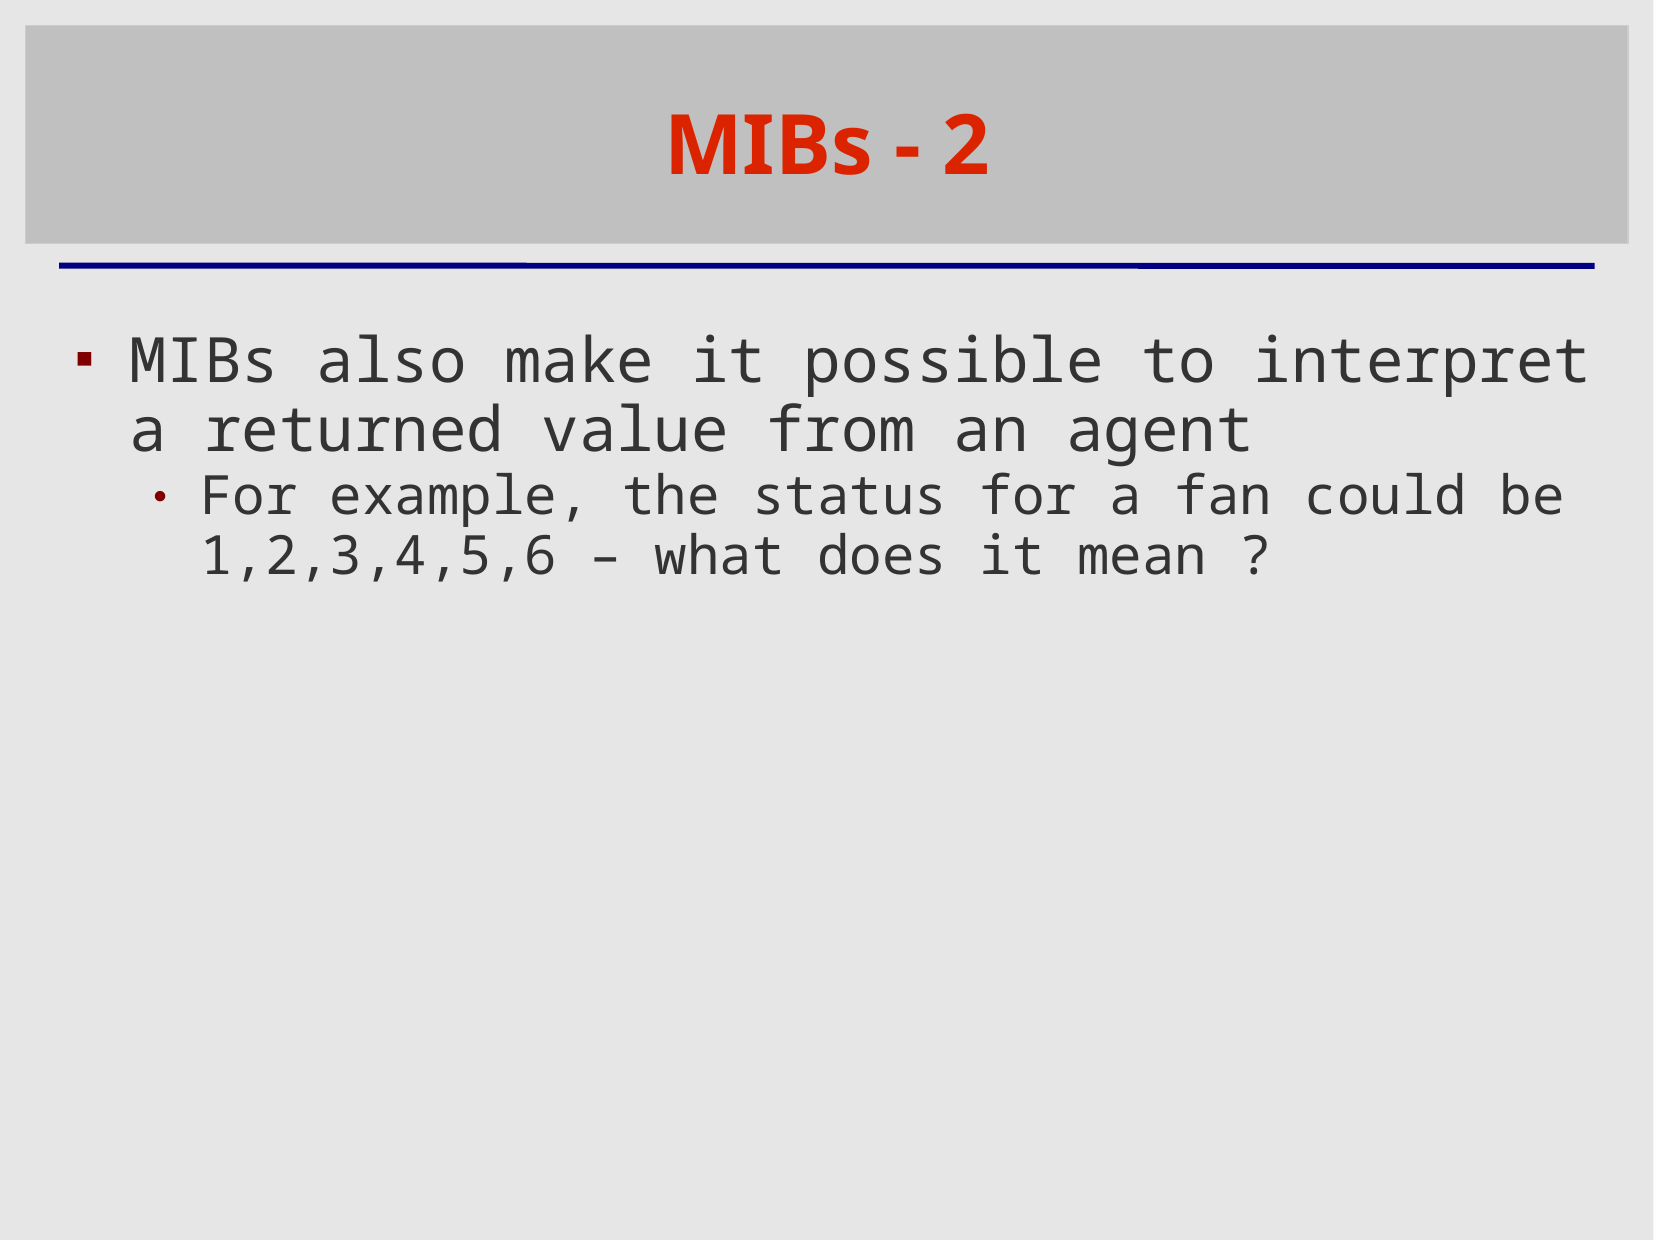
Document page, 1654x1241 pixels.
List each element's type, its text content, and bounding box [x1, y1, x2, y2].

title MIBs - 2 [121, 46, 1534, 253]
list MIBs also make it possible to interpret a returned value from an agent For example, the status for a fan could be 1,2,3,4,5,6 – what does it mean ? [59, 322, 1594, 1117]
